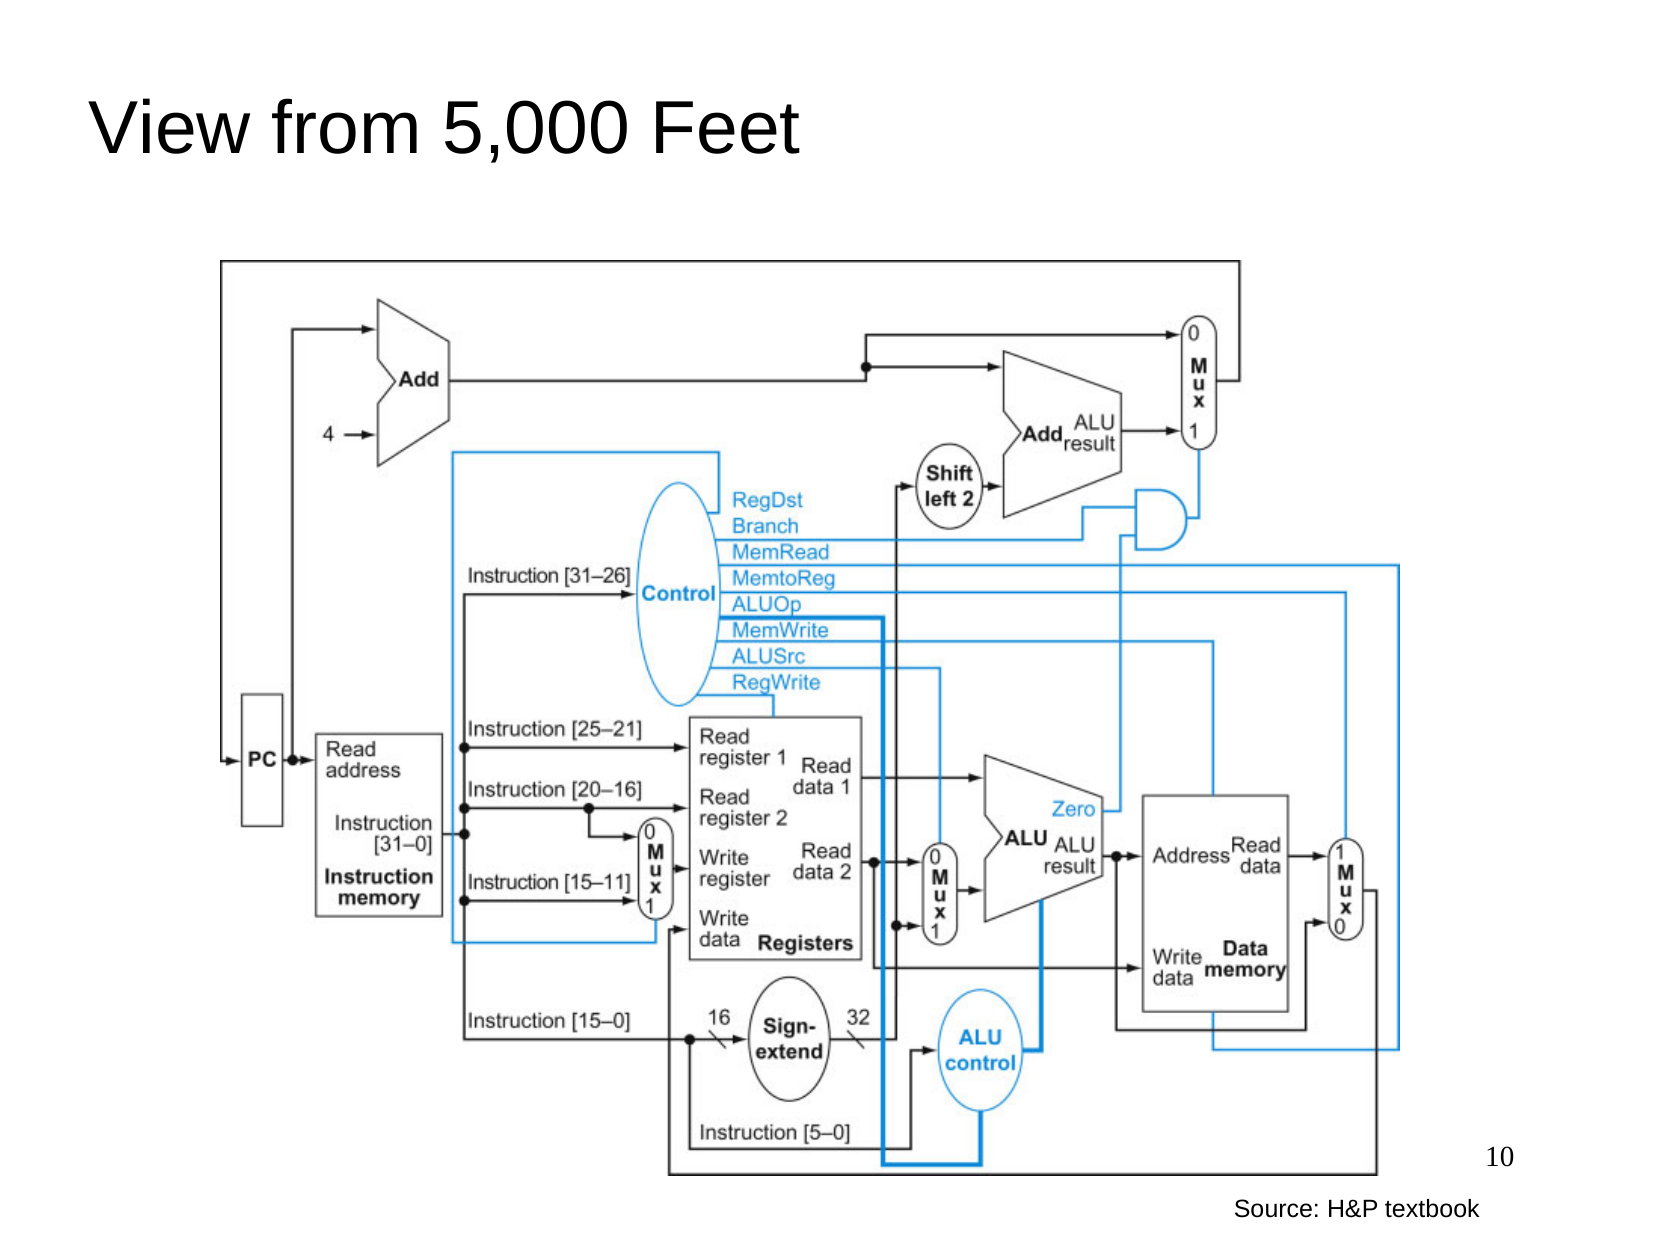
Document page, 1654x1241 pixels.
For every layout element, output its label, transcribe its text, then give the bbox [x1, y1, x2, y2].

text_box View from 5,000 Feet [73, 71, 817, 177]
picture [220, 260, 1400, 1176]
text_box <number> [1184, 1129, 1530, 1213]
text_box Source: H&P textbook [1219, 1184, 1496, 1230]
